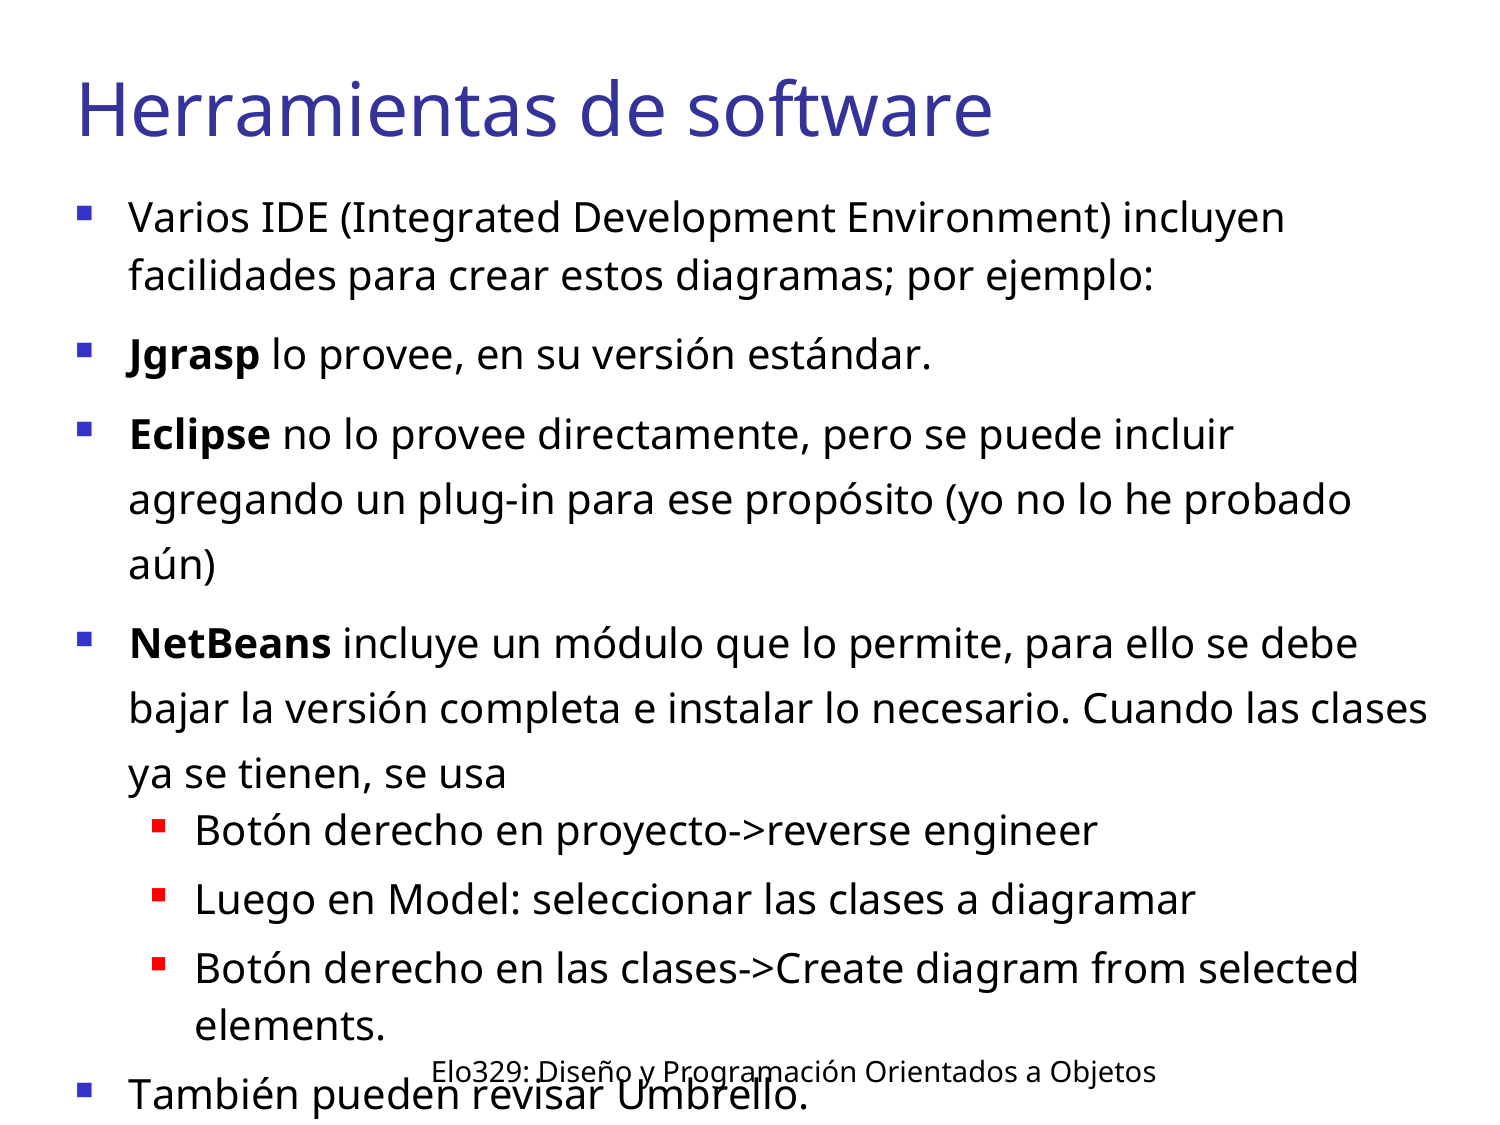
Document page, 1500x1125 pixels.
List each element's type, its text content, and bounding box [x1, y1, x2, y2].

list Varios IDE (Integrated Development Environment) incluyen facilidades para crear estos diagramas; por ejemplo: Jgrasp lo provee, en su versión estándar. Eclipse no lo provee directamente, pero se puede incluir agregando un plug-in para ese propósito (yo no lo he probado aún)‏ NetBeans incluye un módulo que lo permite, para ello se debe bajar la versión completa e instalar lo necesario. Cuando las clases ya se tienen, se usa Botón derecho en proyecto->reverse engineer Luego en Model: seleccionar las clases a diagramar Botón derecho en las clases->Create diagram from selected elements. También pueden revisar Umbrello. [75, 187, 1446, 1051]
title Herramientas de software [75, 25, 1449, 188]
